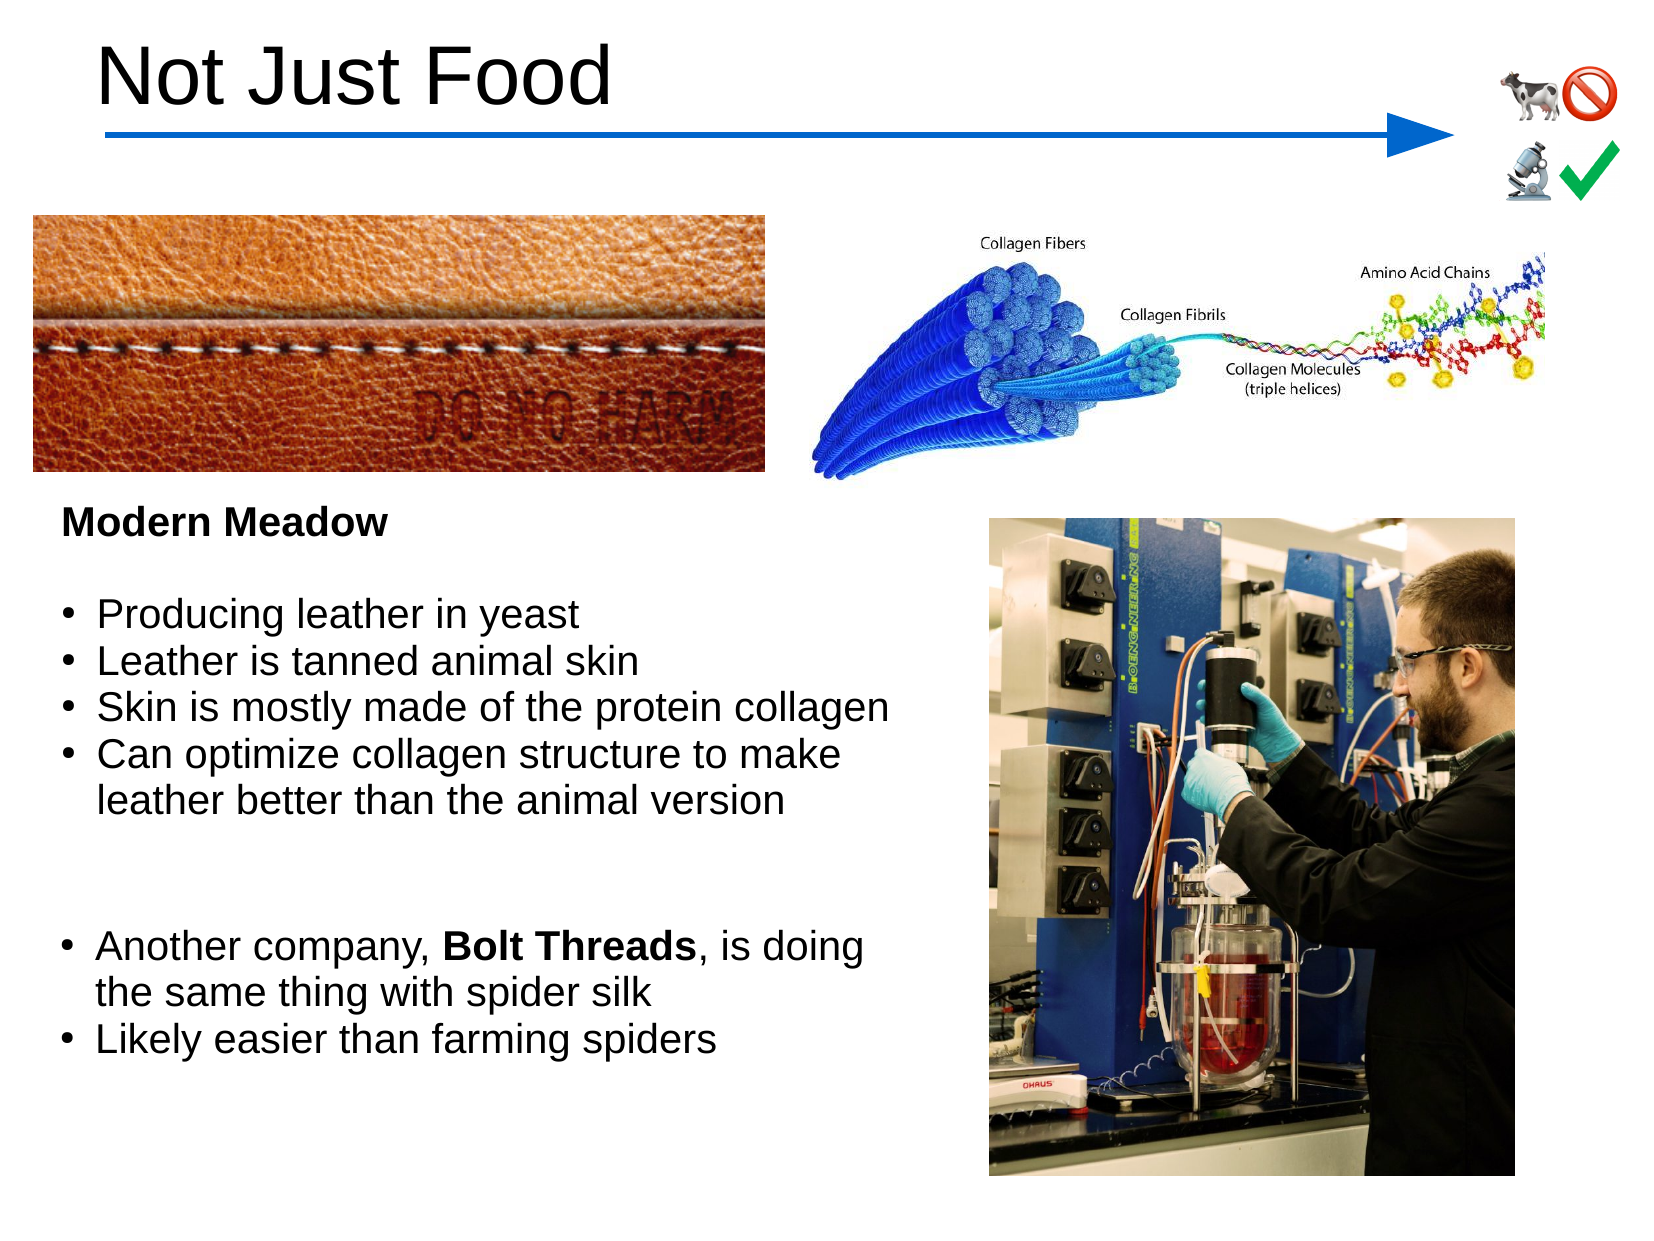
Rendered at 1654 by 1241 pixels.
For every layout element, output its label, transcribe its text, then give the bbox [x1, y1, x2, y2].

text_box Another company, Bolt Threads, is doing the same thing with spider silk Likely easier than farming spiders [44, 915, 900, 1070]
text_box Modern Meadow Producing leather in yeast Leather is tanned animal skin Skin is mostly made of the protein collagen Can optimize collagen structure to make leather better than the animal version [29, 474, 930, 895]
text_box Not Just Food [63, 5, 1380, 240]
picture [33, 215, 765, 472]
picture [989, 518, 1515, 1176]
picture [809, 140, 1620, 496]
picture [1499, 63, 1620, 124]
